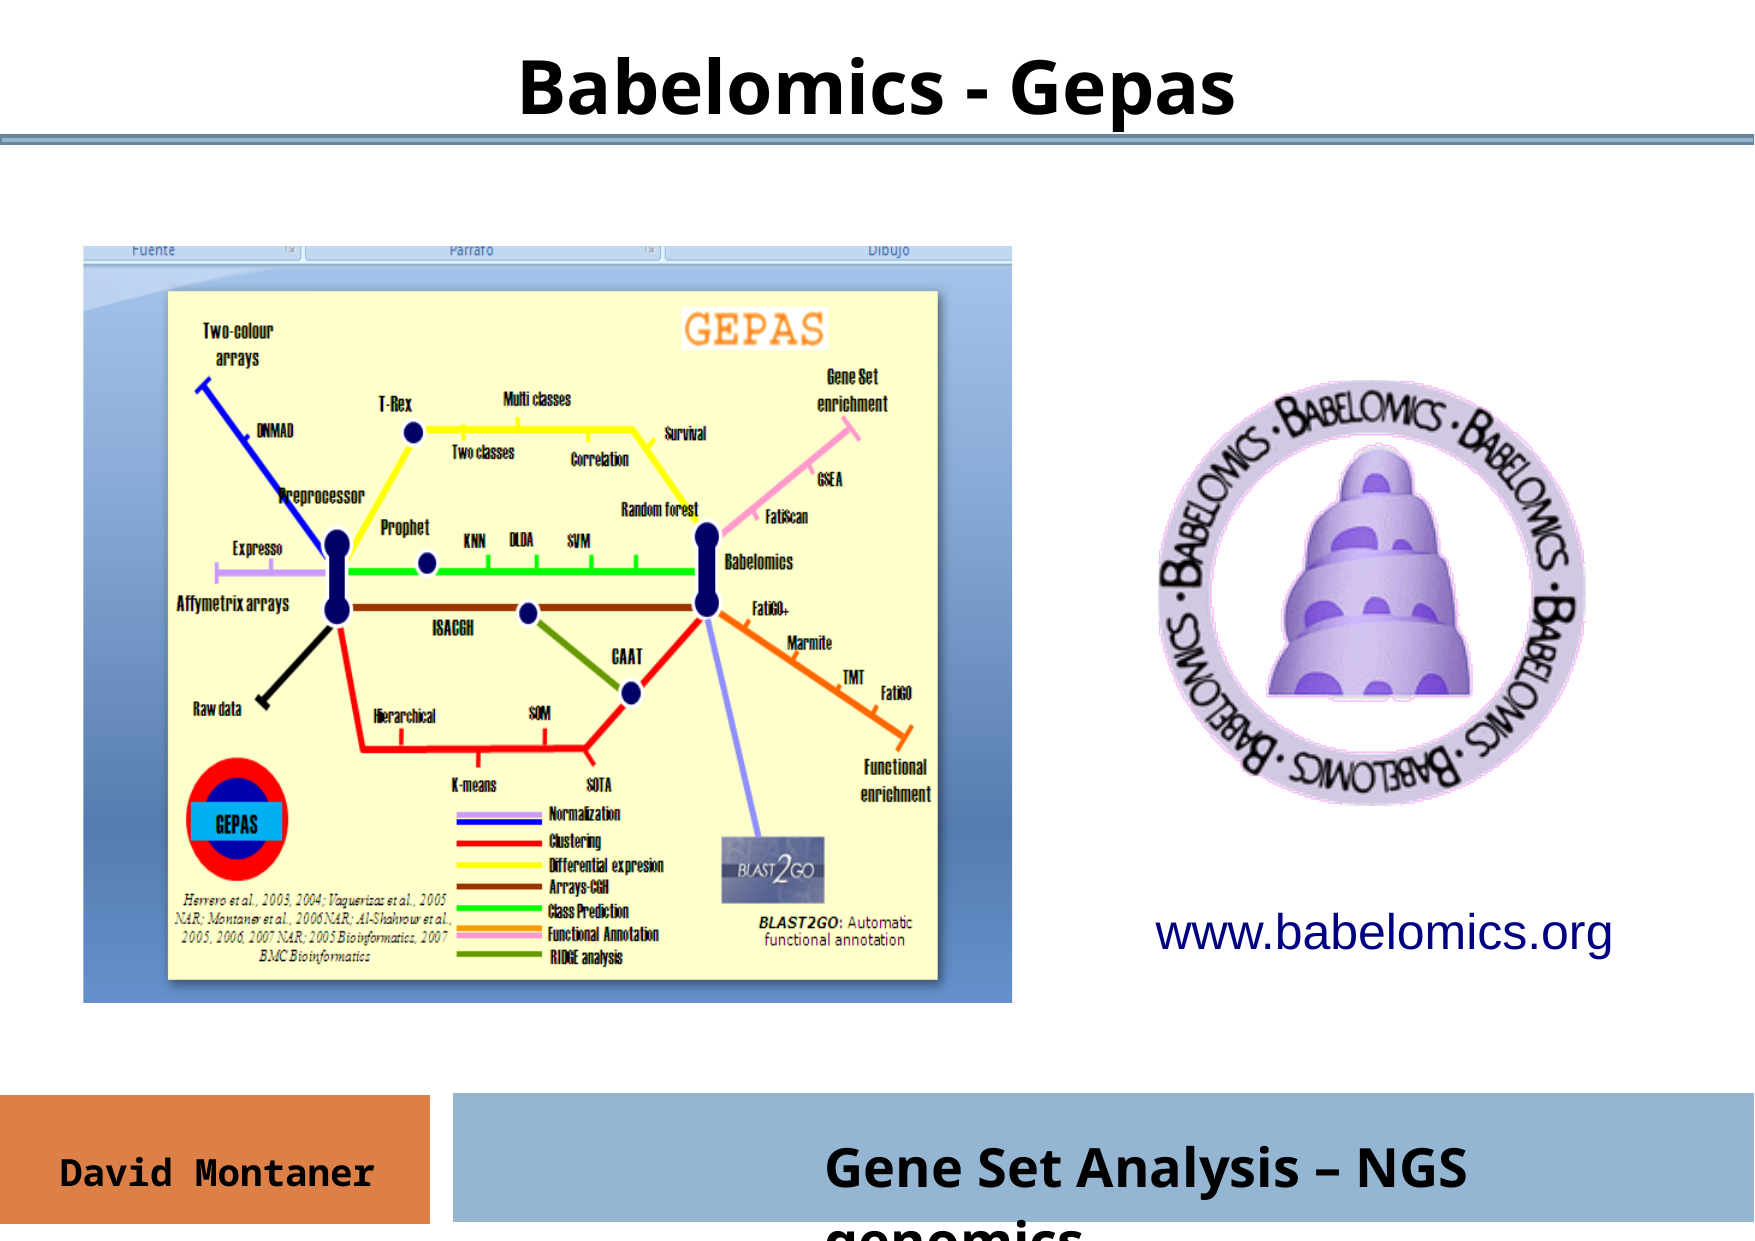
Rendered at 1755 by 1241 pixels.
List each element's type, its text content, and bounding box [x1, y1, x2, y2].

picture [1158, 380, 1586, 806]
text_box Babelomics - Gepas [67, 27, 1688, 129]
text_box David Montaner [15, 1139, 421, 1193]
text_box [0, 136, 1754, 144]
picture [83, 246, 1013, 1003]
text_box Gene Set Analysis – NGS genomics [810, 1122, 1726, 1200]
text_box www.babelomics.org [1140, 896, 1629, 968]
